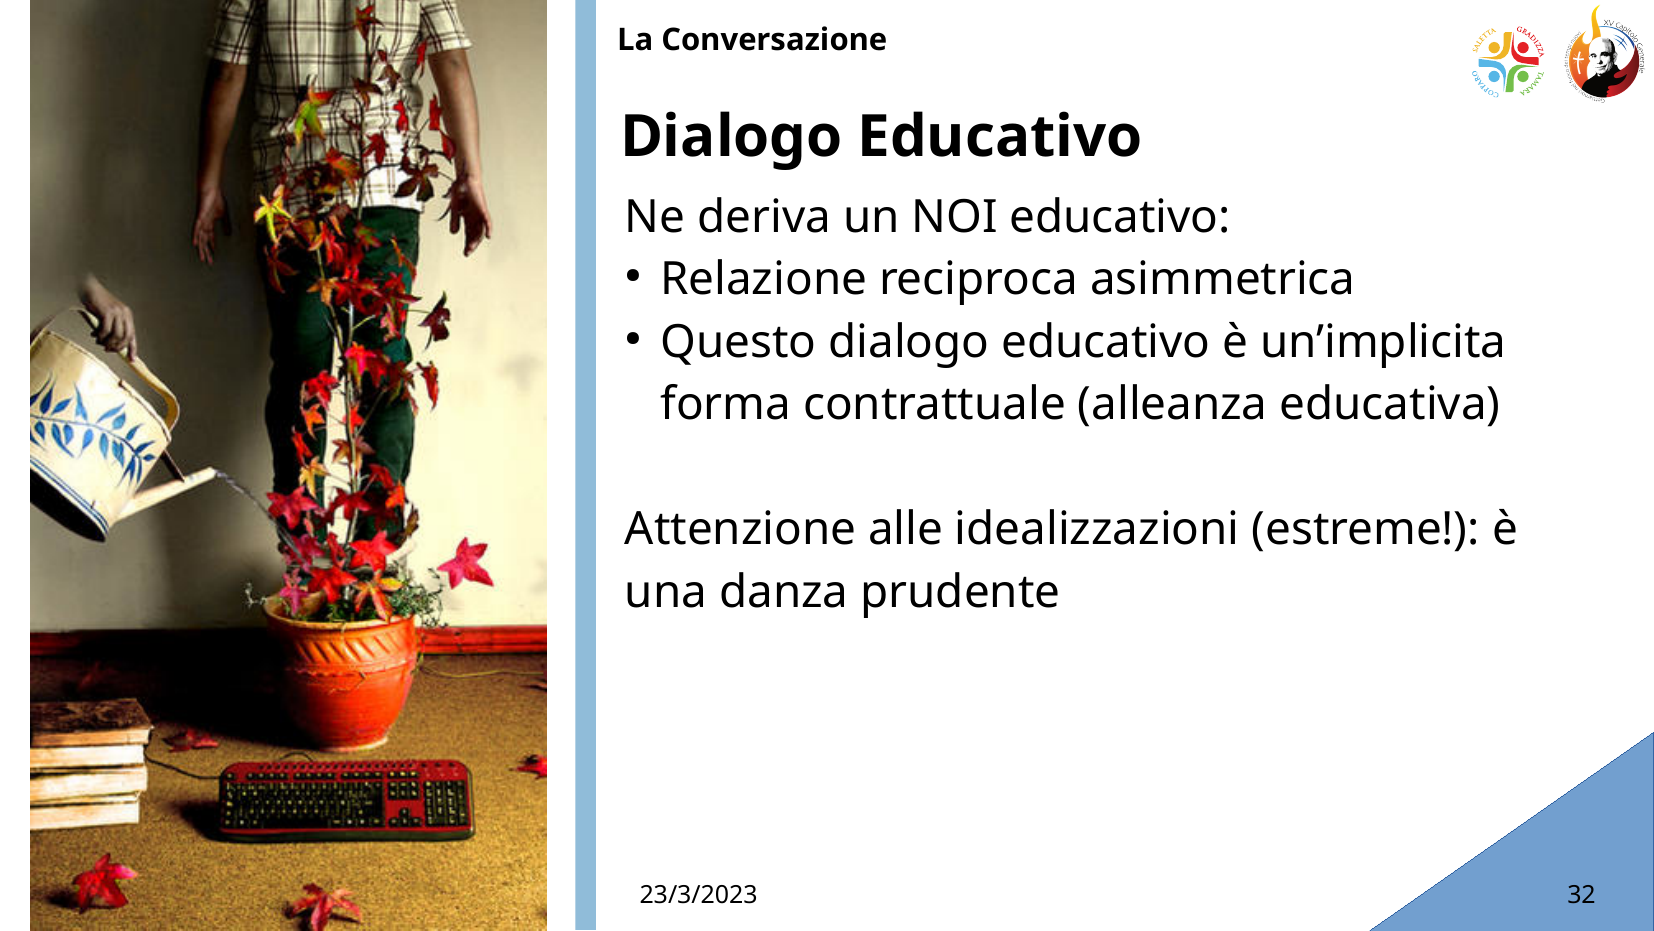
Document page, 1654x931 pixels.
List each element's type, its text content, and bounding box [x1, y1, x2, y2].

picture [30, 0, 547, 931]
subtitle Ne deriva un NOI educativo: Relazione reciproca asimmetrica Questo dialogo educativo è un’implicita forma contrattuale (alleanza educativa) Attenzione alle idealizzazioni (estreme!): è una danza prudente [624, 183, 1602, 832]
picture [1563, 4, 1646, 103]
title Dialogo Educativo [620, 106, 1617, 178]
text_box La Conversazione [602, 9, 1335, 63]
